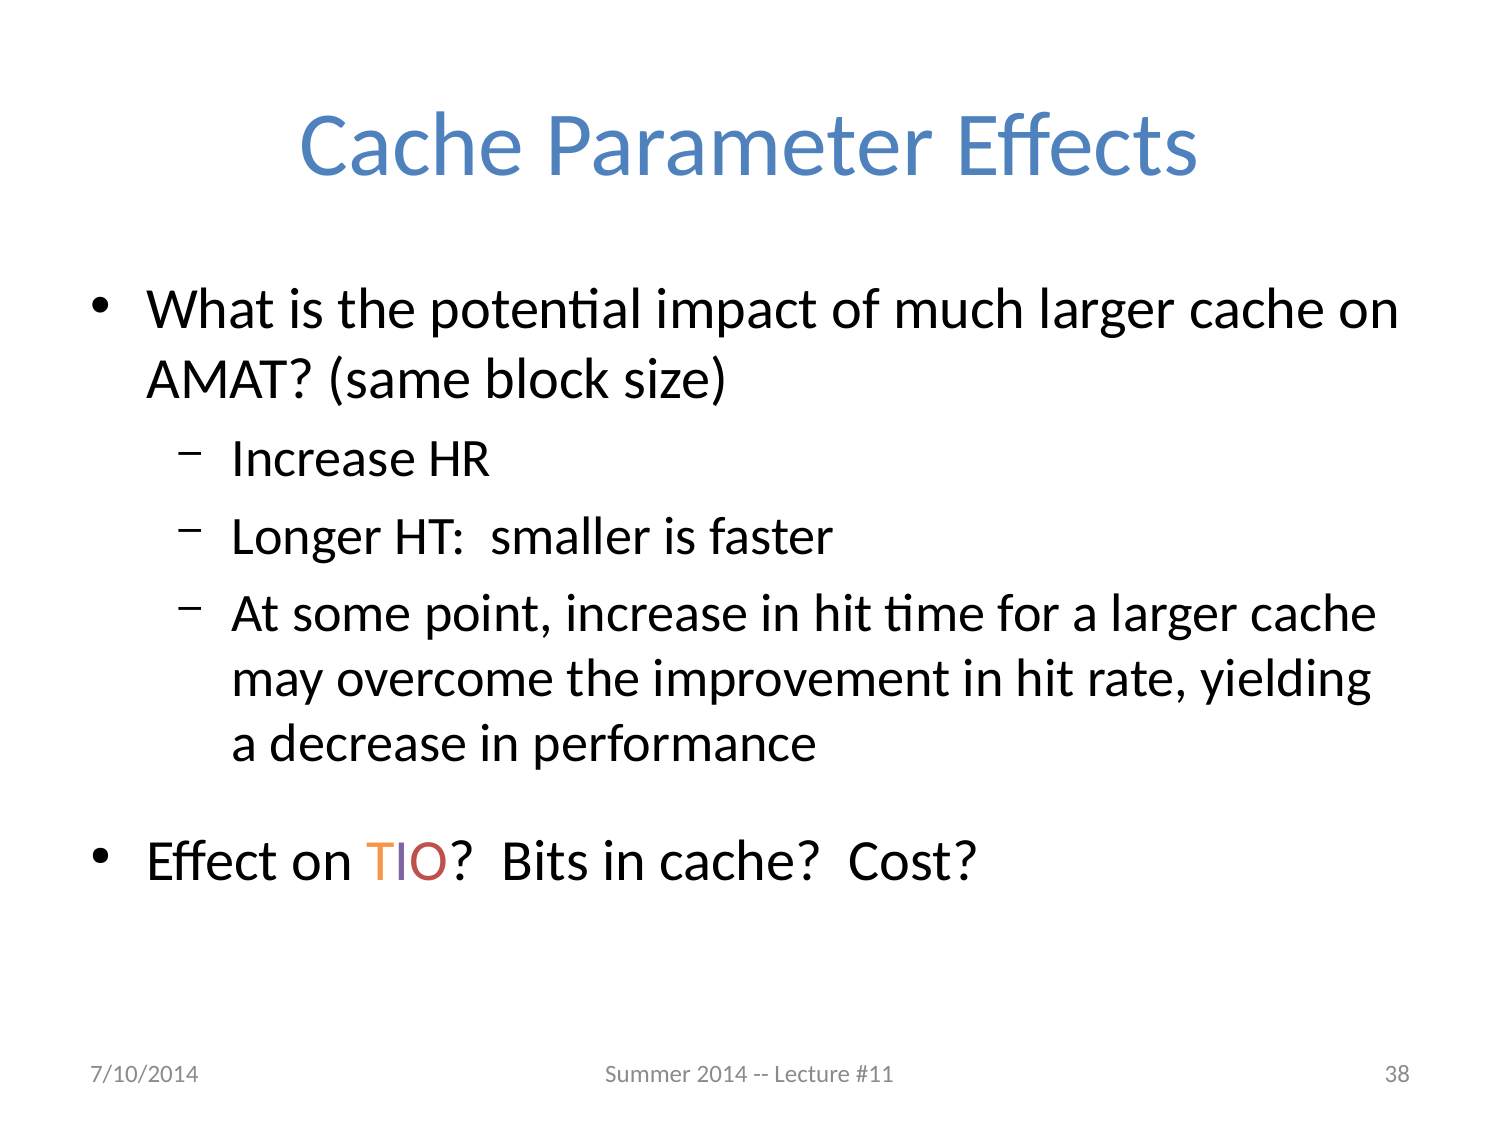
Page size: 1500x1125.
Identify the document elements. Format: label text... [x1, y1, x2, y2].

footer Summer 2014 -- Lecture #11 [512, 1042, 988, 1103]
title Cache Parameter Effects [75, 45, 1425, 233]
slide_number 7/10/2014 [75, 1042, 425, 1103]
slide_number <number> [1074, 1042, 1425, 1103]
list What is the potential impact of much larger cache on AMAT? (same block size) Increase HR Longer HT: smaller is faster At some point, increase in hit time for a larger cache may overcome the improvement in hit rate, yielding a decrease in performance Effect on TIO? Bits in cache? Cost? [75, 262, 1425, 1073]
